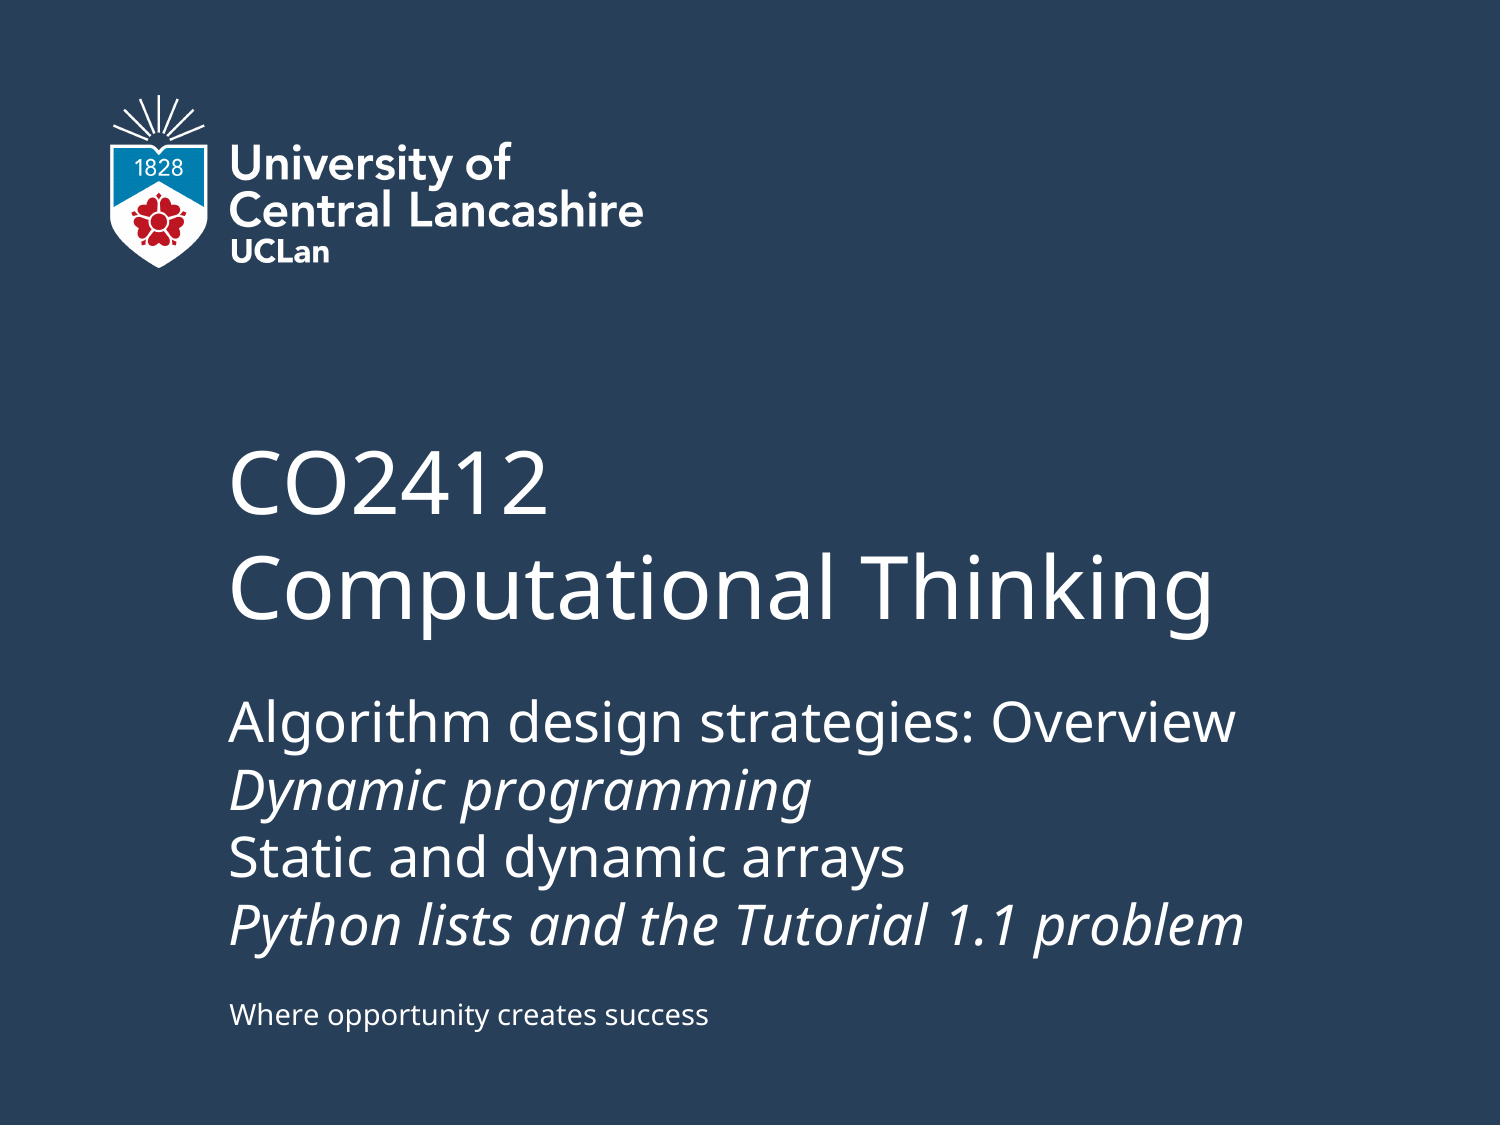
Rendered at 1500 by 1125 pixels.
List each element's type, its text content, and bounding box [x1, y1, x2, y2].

picture [110, 95, 643, 268]
text_box Algorithm design strategies: Overview Dynamic programming Static and dynamic arrays Python lists and the Tutorial 1.1 problem [214, 701, 1343, 943]
text_box CO2412 Computational Thinking [212, 411, 1341, 653]
